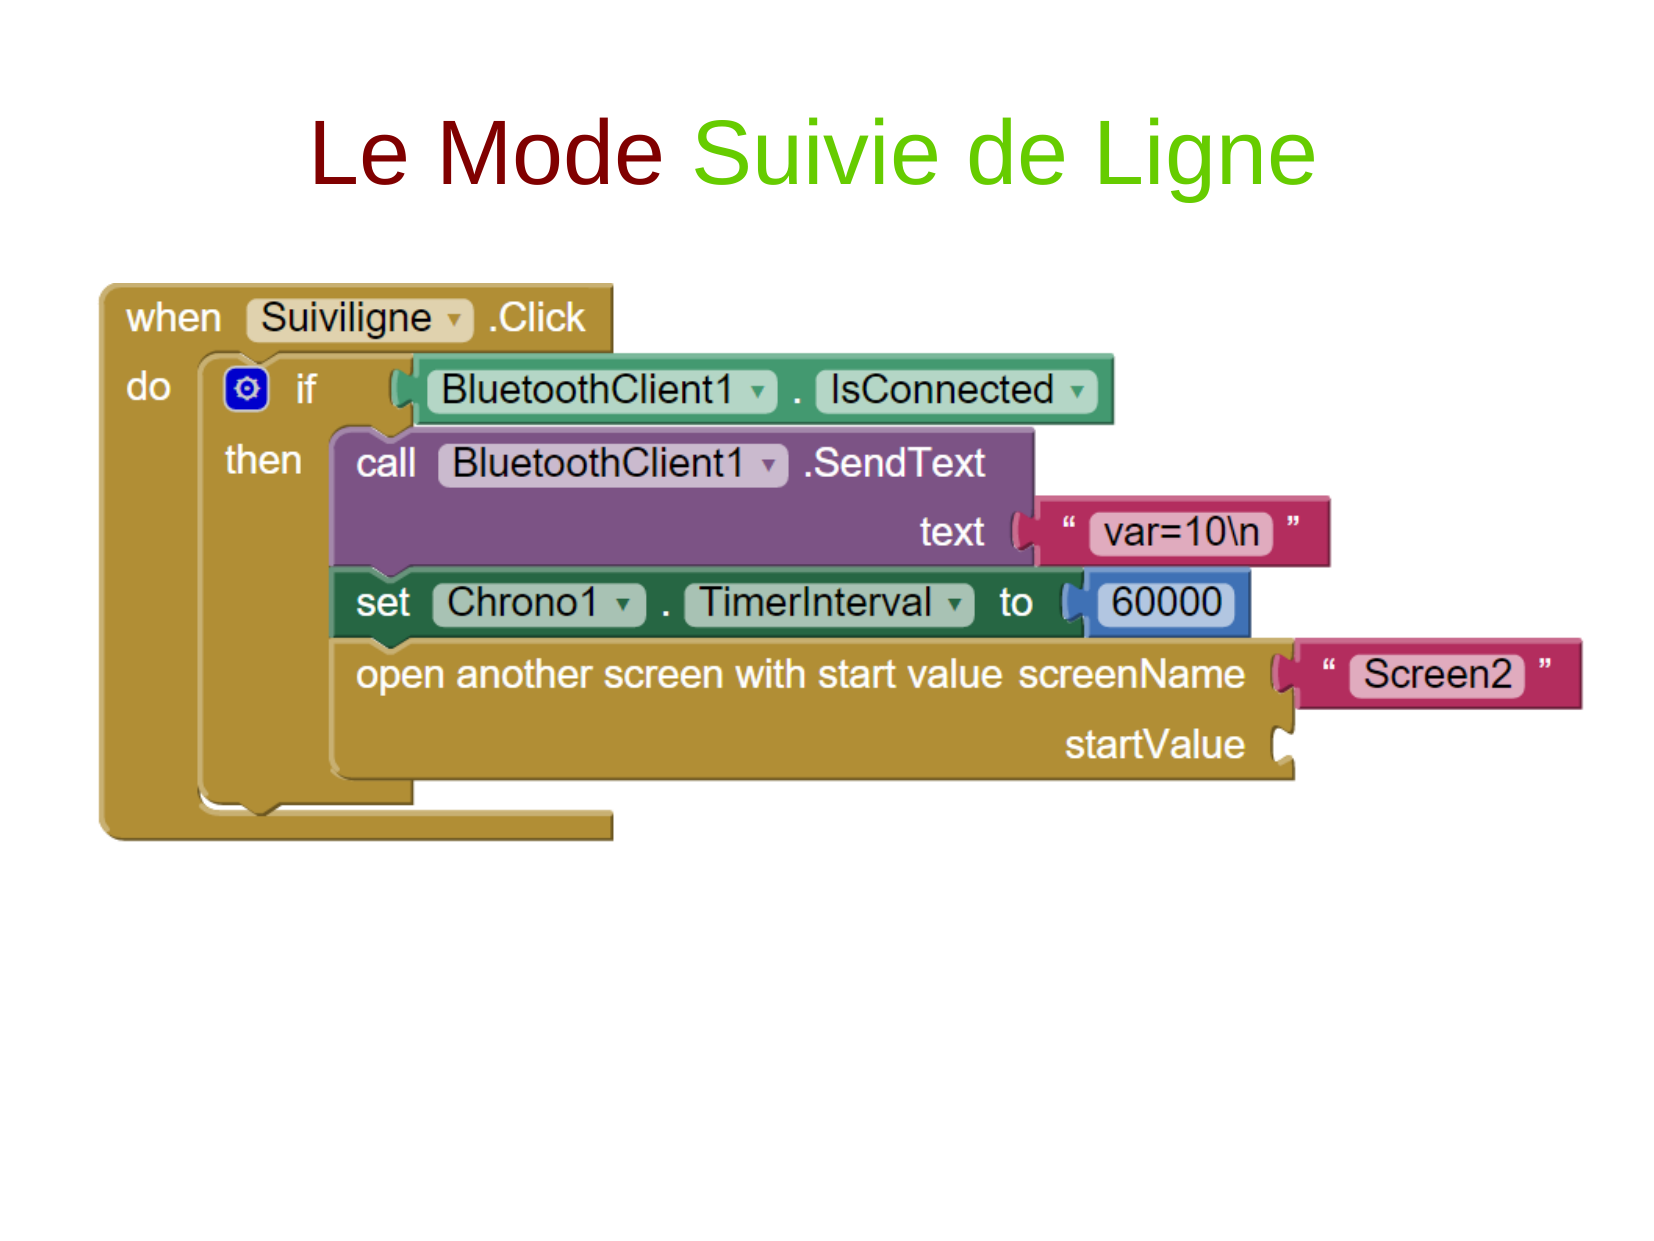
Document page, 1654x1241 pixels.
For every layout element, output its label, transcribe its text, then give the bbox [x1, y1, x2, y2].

picture [82, 283, 1588, 843]
title Le Mode Suivie de Ligne [82, 49, 1571, 257]
